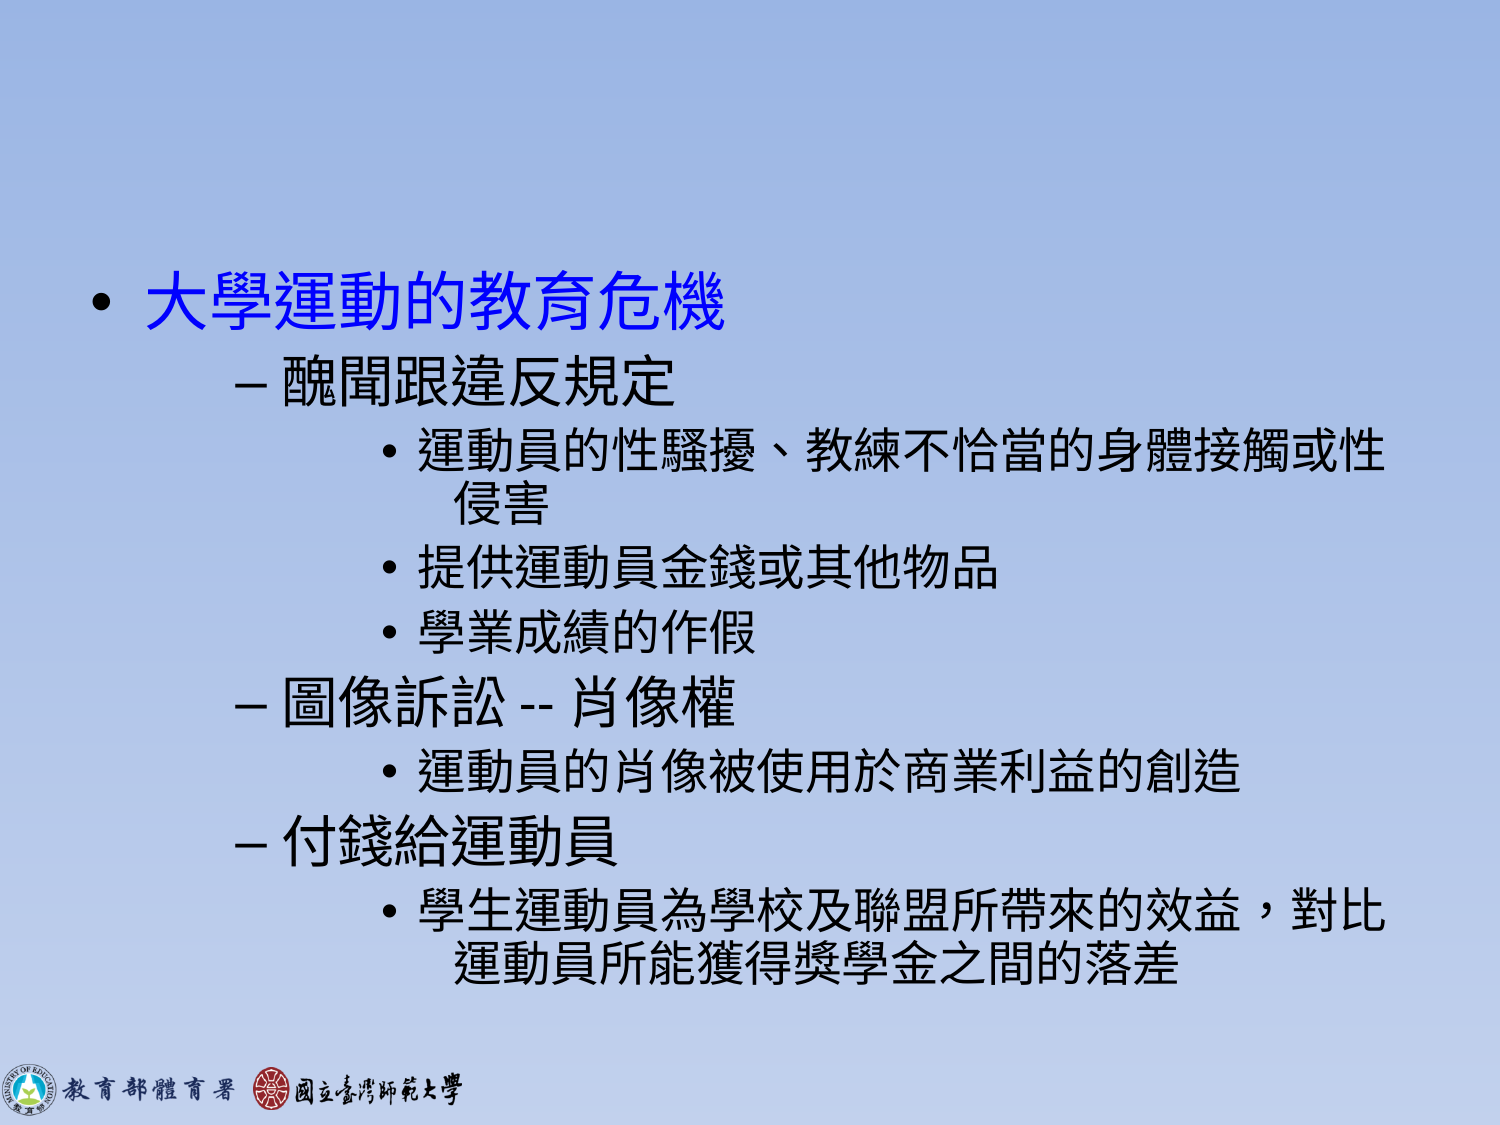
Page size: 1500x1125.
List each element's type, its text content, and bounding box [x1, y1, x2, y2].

list 大學運動的教育危機 醜聞跟違反規定 運動員的性騷擾、教練不恰當的身體接觸或性侵害 提供運動員金錢或其他物品 學業成績的作假 圖像訴訟--肖像權 運動員的肖像被使用於商業利益的創造 付錢給運動員 學生運動員為學校及聯盟所帶來的效益，對比運動員所能獲得獎學金之間的落差 [75, 262, 1426, 1005]
